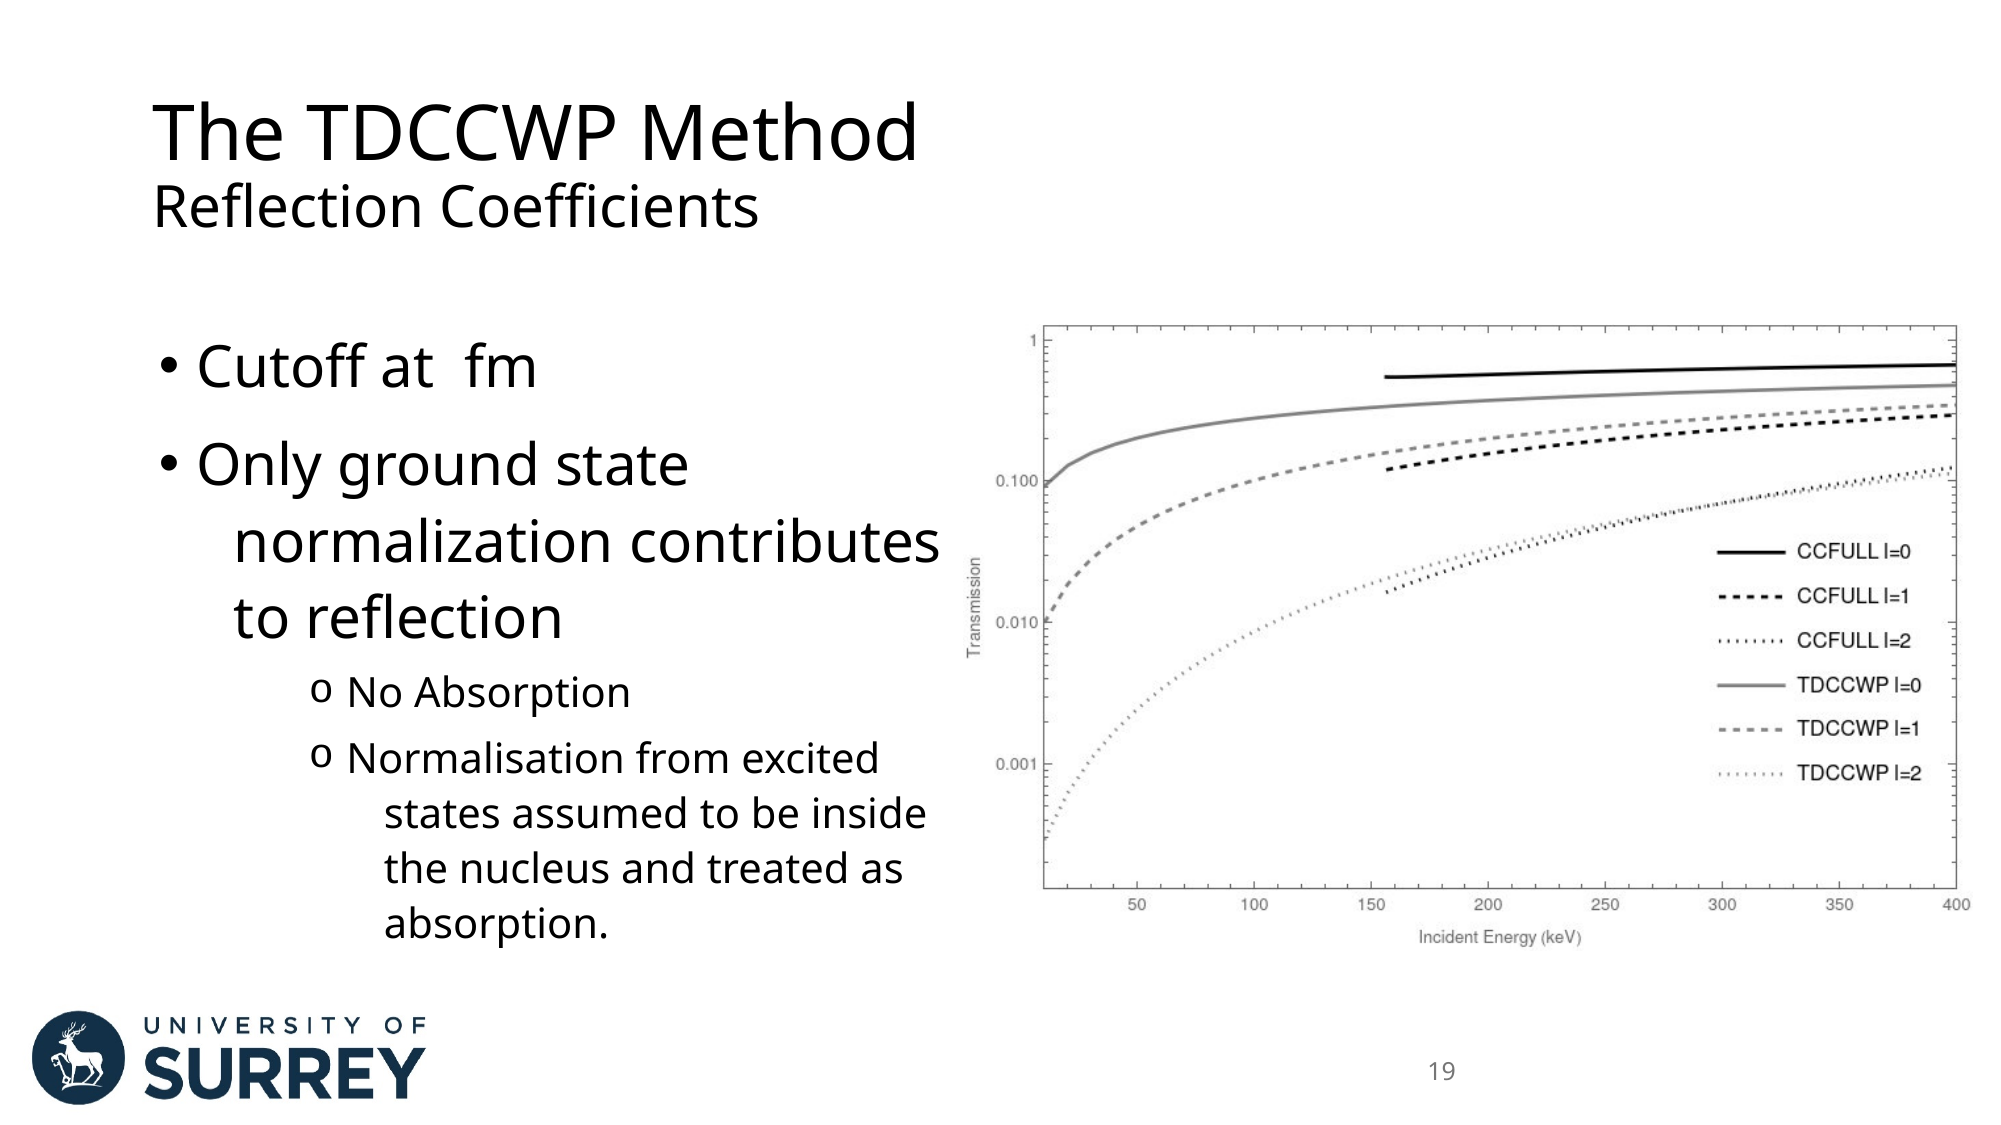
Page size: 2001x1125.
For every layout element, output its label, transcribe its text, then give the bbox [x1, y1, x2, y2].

picture [0, 993, 461, 1125]
title The TDCCWP Method Reflection Coefficients [137, 86, 1838, 282]
picture [963, 324, 1973, 952]
list Cutoff at fm Only ground state normalization contributes to reflection No Absorption Normalisation from excited states assumed to be inside the nucleus and treated as absorption. [143, 314, 964, 961]
text_box [1412, 1042, 1863, 1103]
